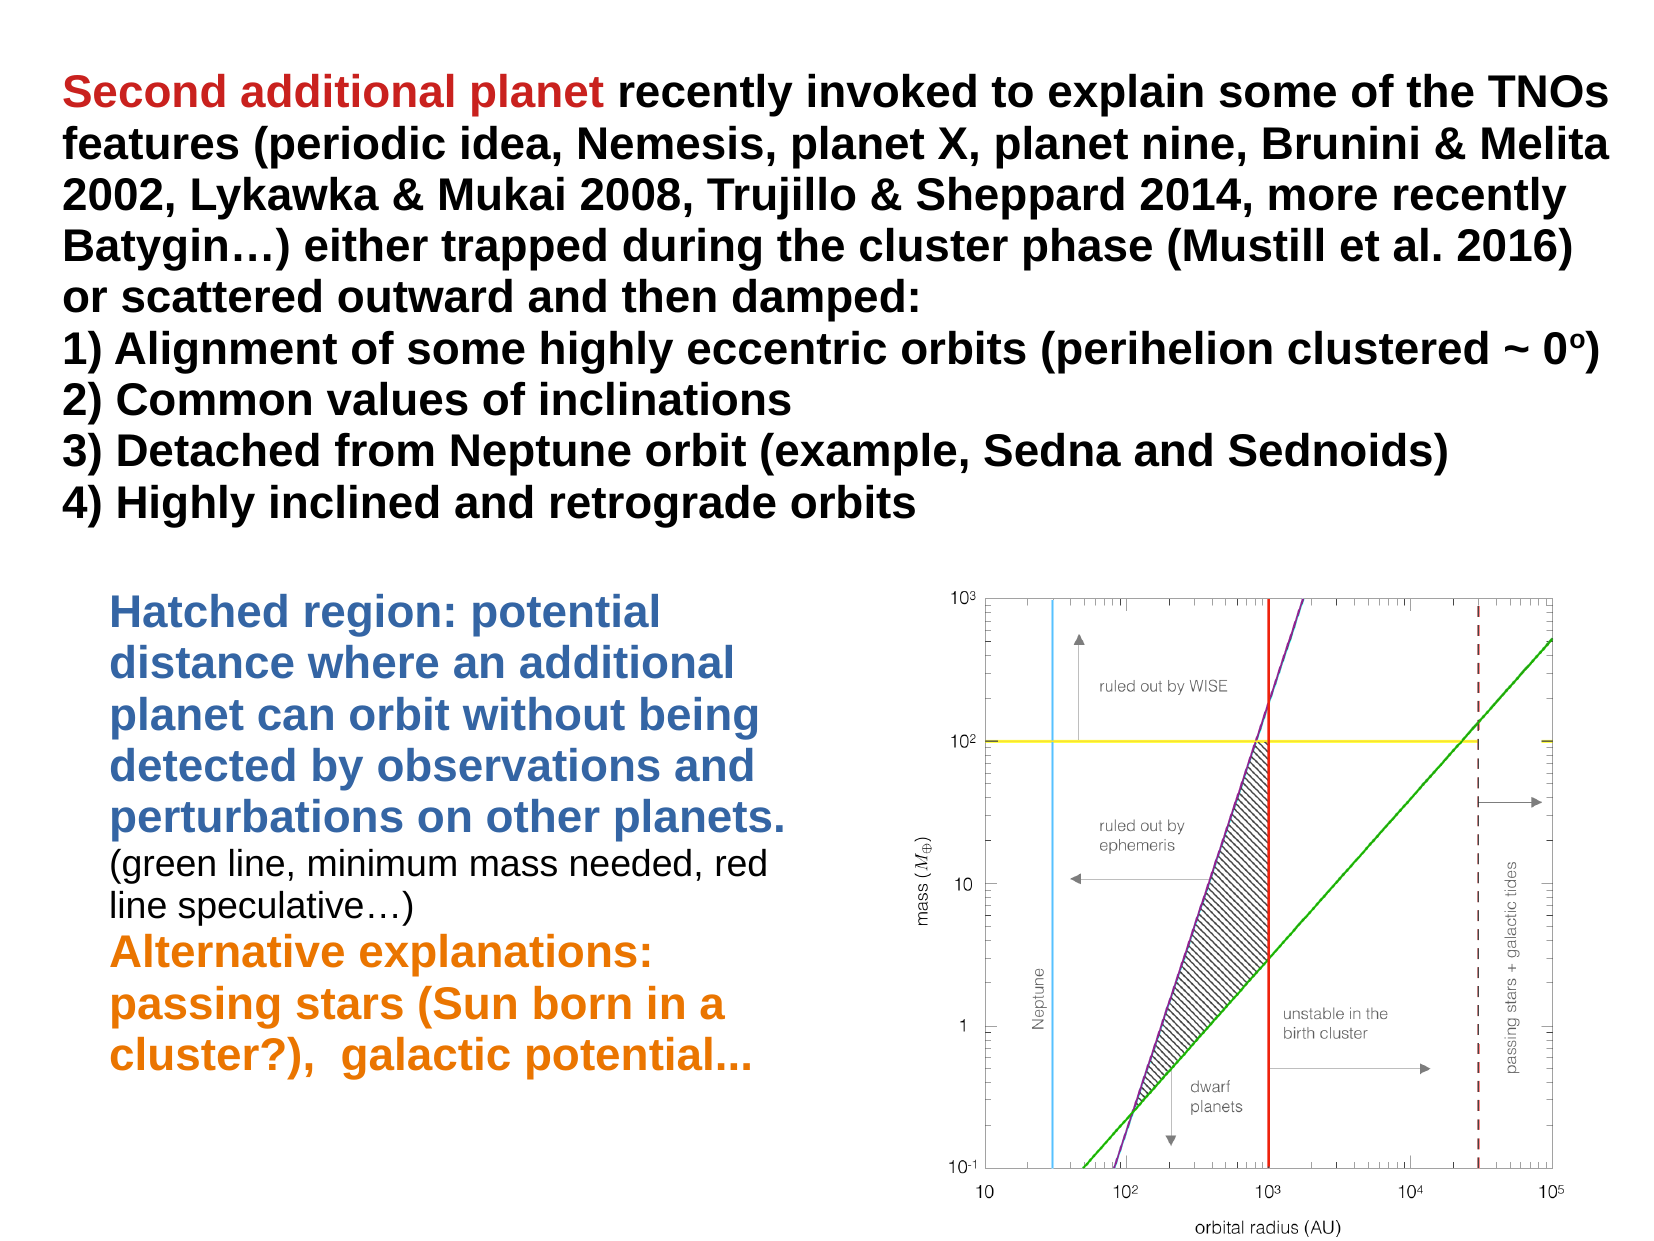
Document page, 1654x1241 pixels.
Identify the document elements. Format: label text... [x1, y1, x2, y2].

text_box Second additional planet recently invoked to explain some of the TNOs features (periodic idea, Nemesis, planet X, planet nine, Brunini & Melita 2002, Lykawka & Mukai 2008, Trujillo & Sheppard 2014, more recently Batygin…) either trapped during the cluster phase (Mustill et al. 2016) or scattered outward and then damped: 1) Alignment of some highly eccentric orbits (perihelion clustered ~ 0o) 2) Common values of inclinations 3) Detached from Neptune orbit (example, Sedna and Sednoids) 4) Highly inclined and retrograde orbits [47, 59, 1630, 537]
picture [826, 566, 1654, 1241]
text_box Hatched region: potential distance where an additional planet can orbit without being detected by observations and perturbations on other planets. (green line, minimum mass needed, red line speculative…) Alternative explanations: passing stars (Sun born in a cluster?), galactic potential... [94, 578, 804, 1088]
